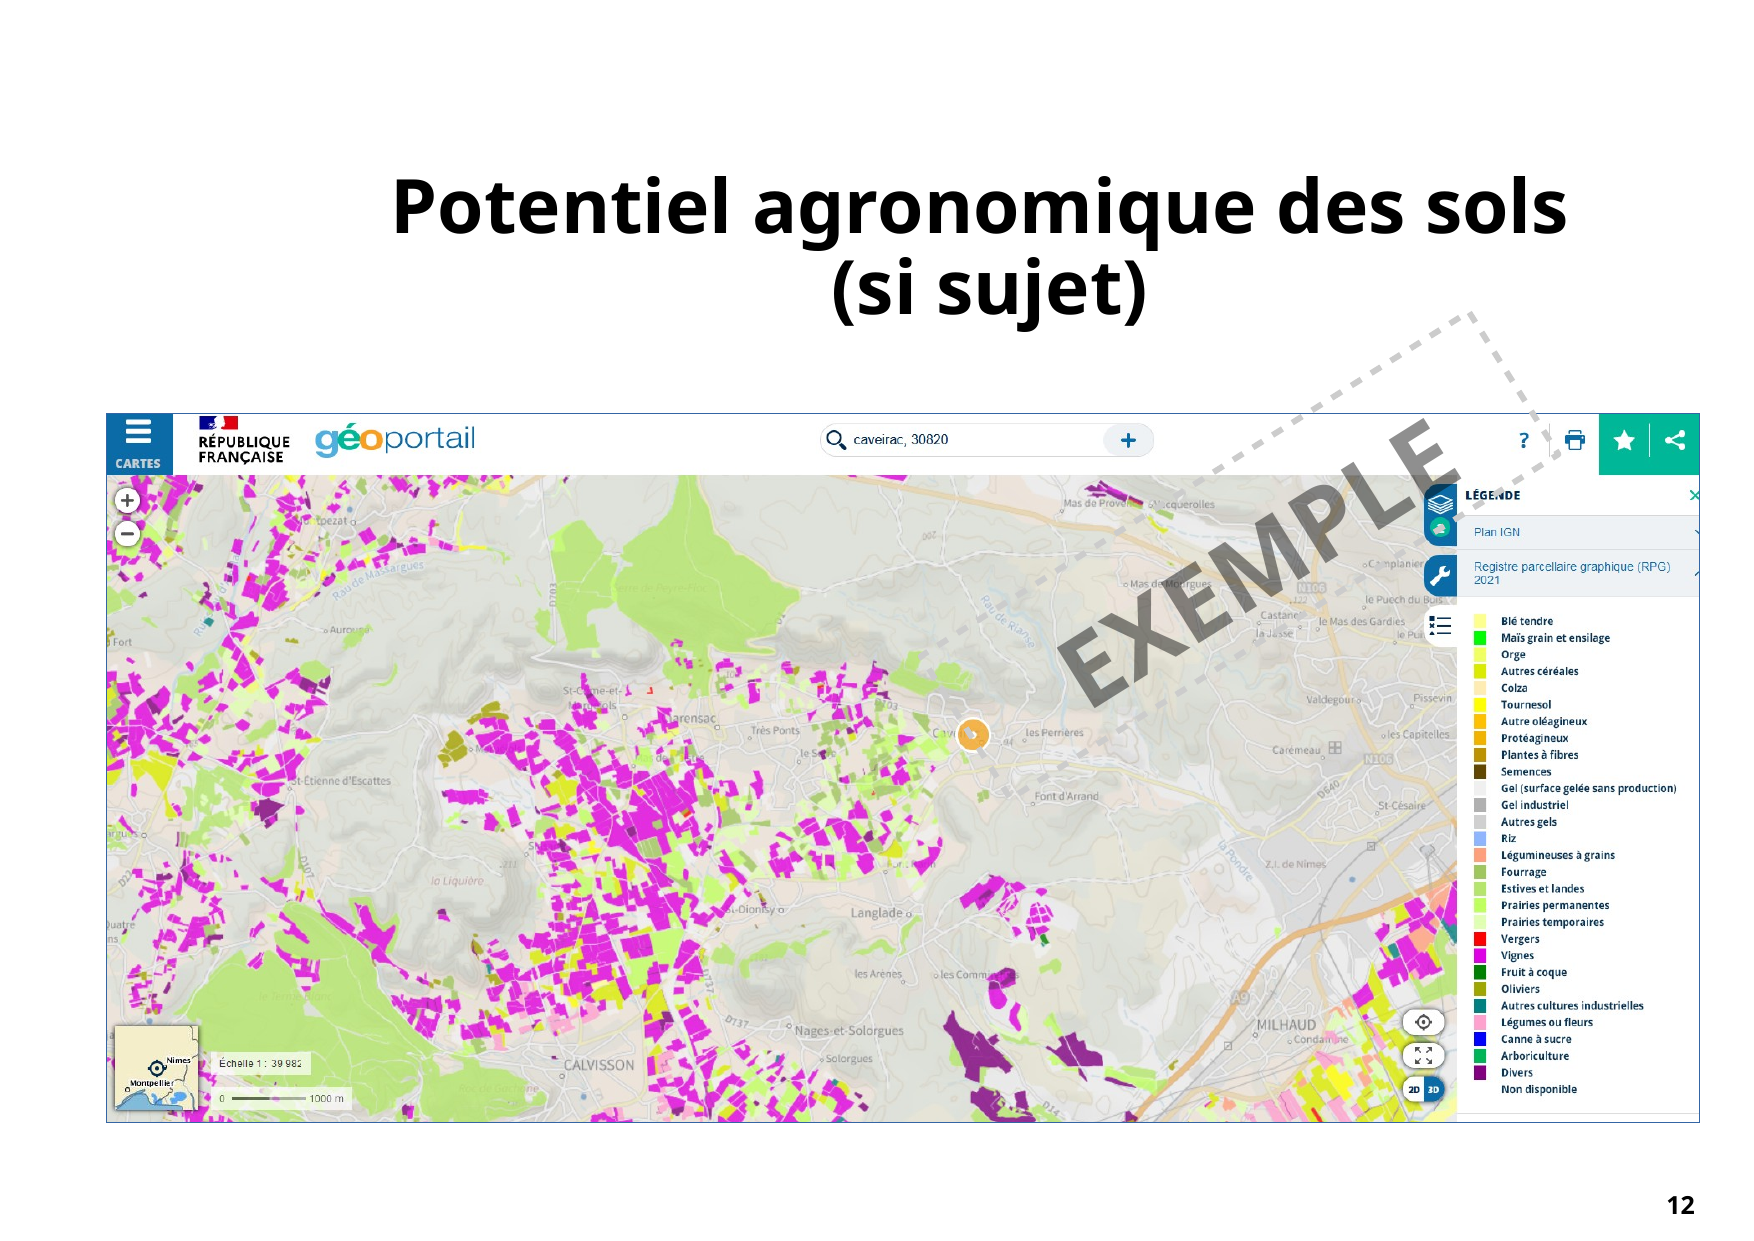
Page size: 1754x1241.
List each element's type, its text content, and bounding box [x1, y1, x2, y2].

picture [106, 413, 1700, 1123]
text_box <numéro> [1392, 1181, 1695, 1232]
picture [1437, 524, 1449, 536]
text_box EXEMPLE [920, 311, 1559, 799]
title Potentiel agronomique des sols (si sujet) [295, 169, 1685, 343]
